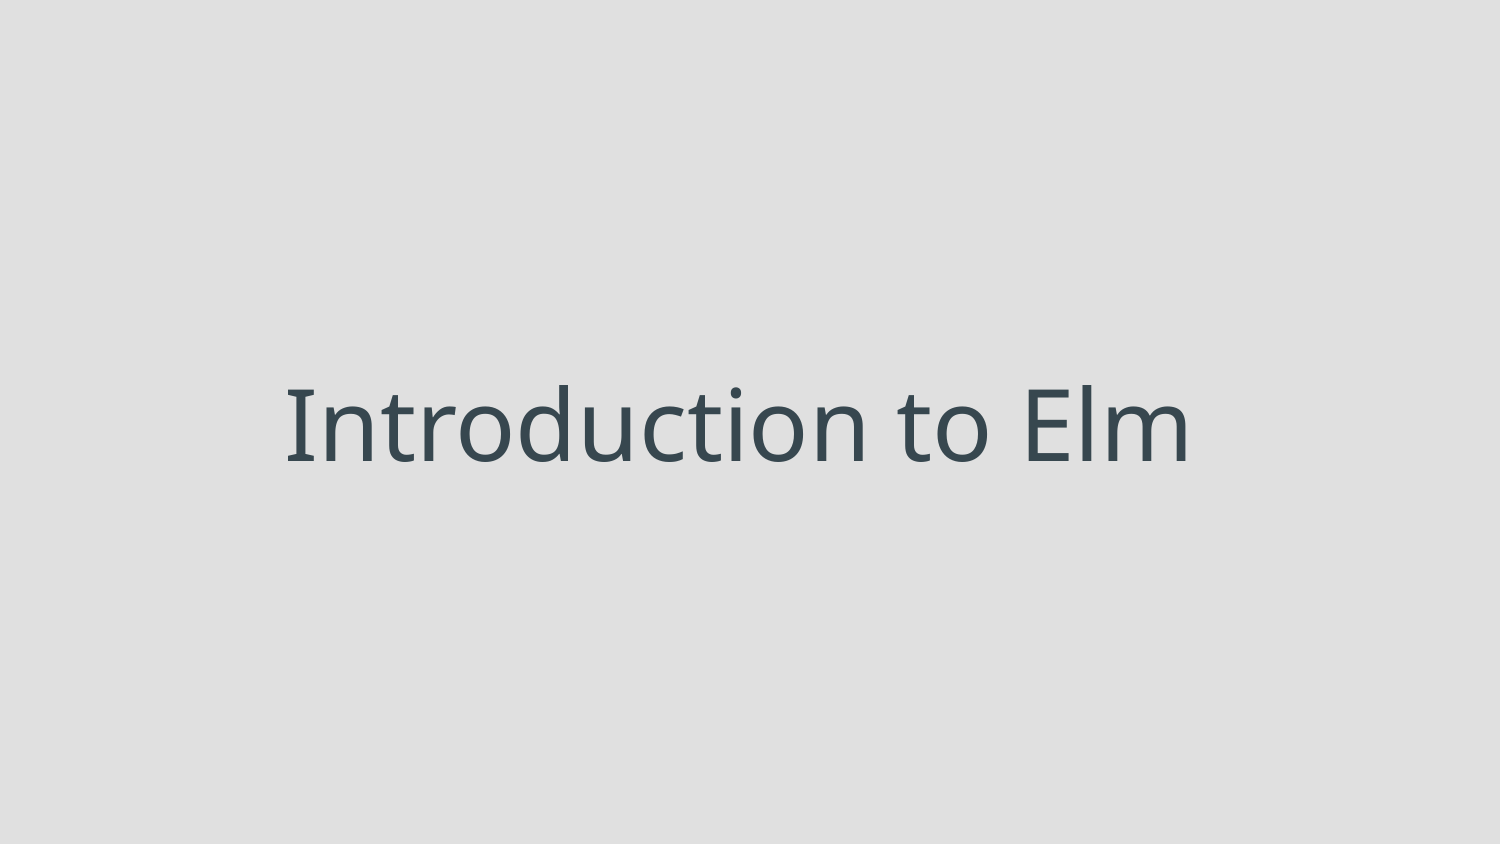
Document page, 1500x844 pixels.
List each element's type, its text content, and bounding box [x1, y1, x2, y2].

title Introduction to Elm [80, 86, 1399, 758]
